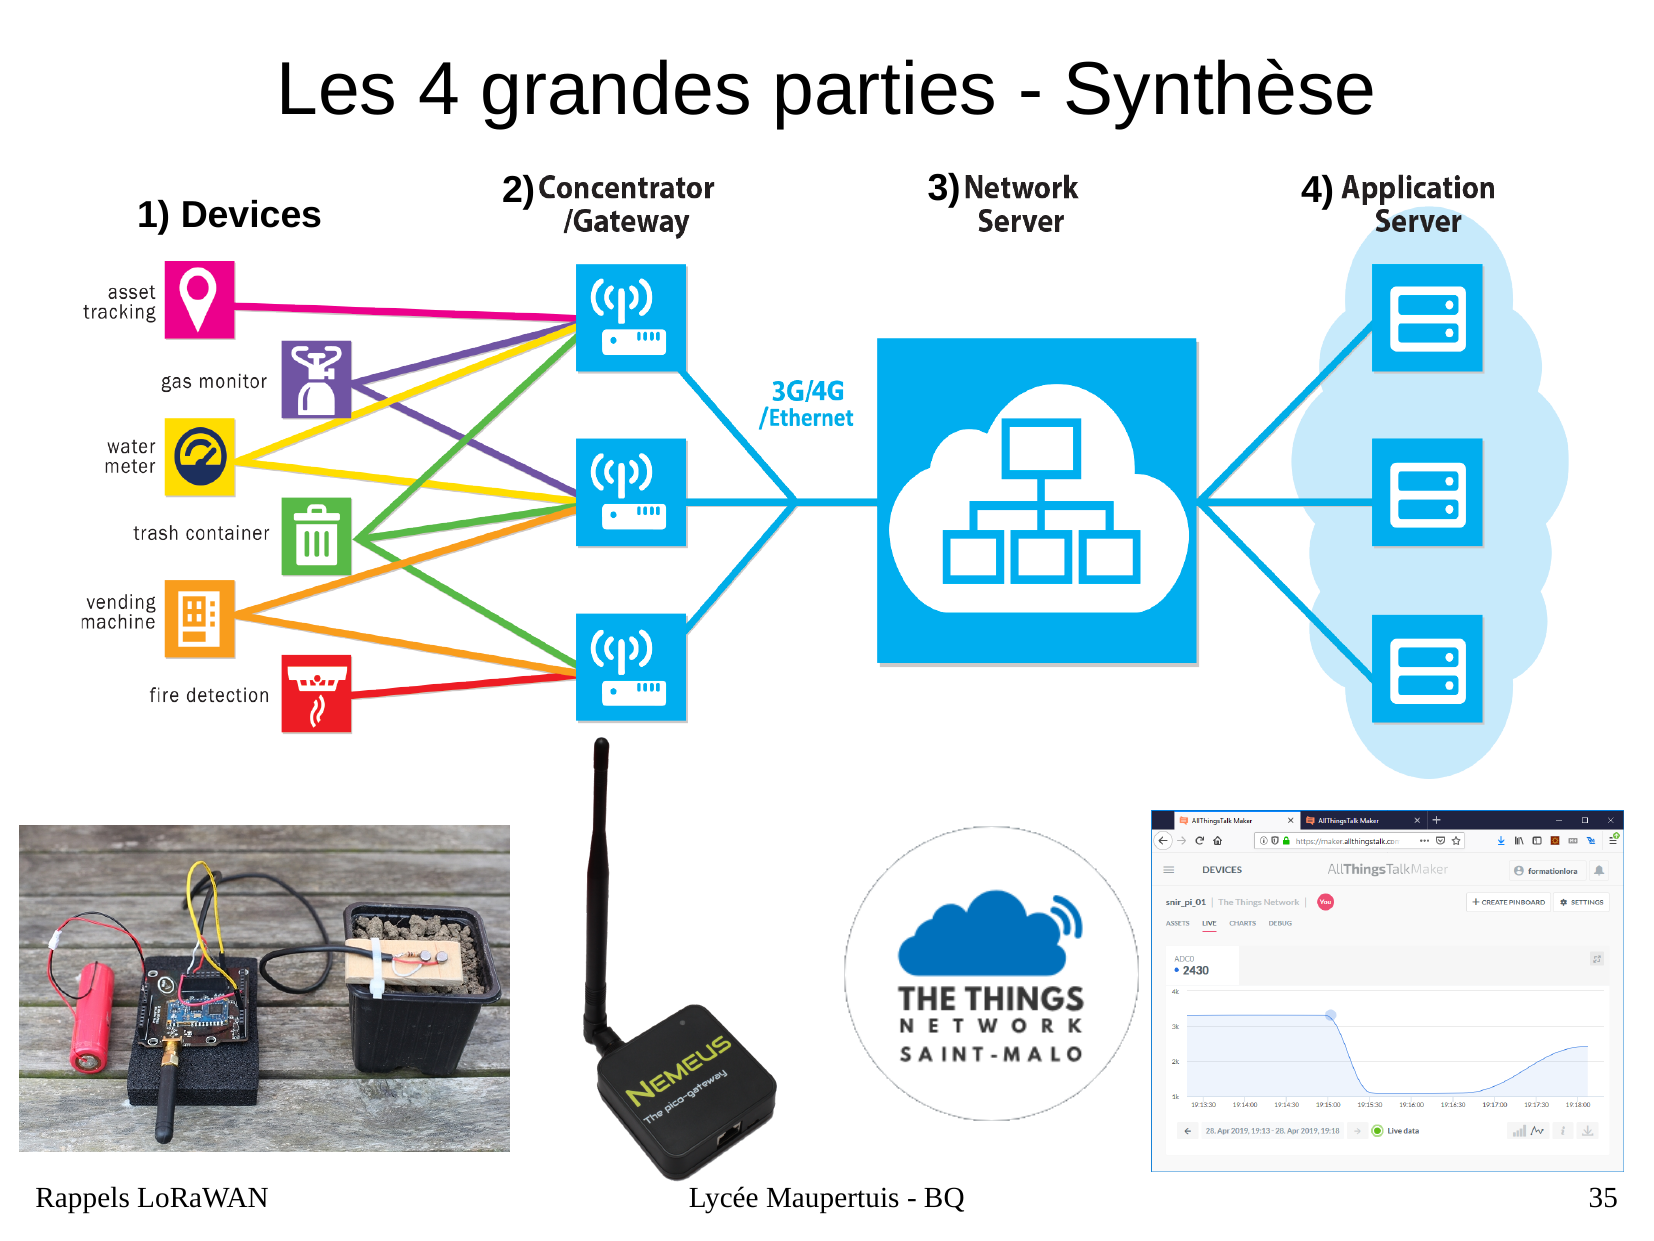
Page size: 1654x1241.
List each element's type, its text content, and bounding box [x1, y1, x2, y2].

picture [81, 159, 1569, 1184]
text_box 3) [912, 158, 977, 216]
picture [835, 817, 1150, 1128]
picture [19, 825, 510, 1153]
text_box 1) Devices [122, 185, 346, 246]
text_box 4) [1286, 160, 1350, 225]
title Les 4 grandes parties - Synthèse [35, 35, 1619, 142]
picture [1151, 810, 1624, 1172]
text_box 2) [487, 160, 551, 218]
